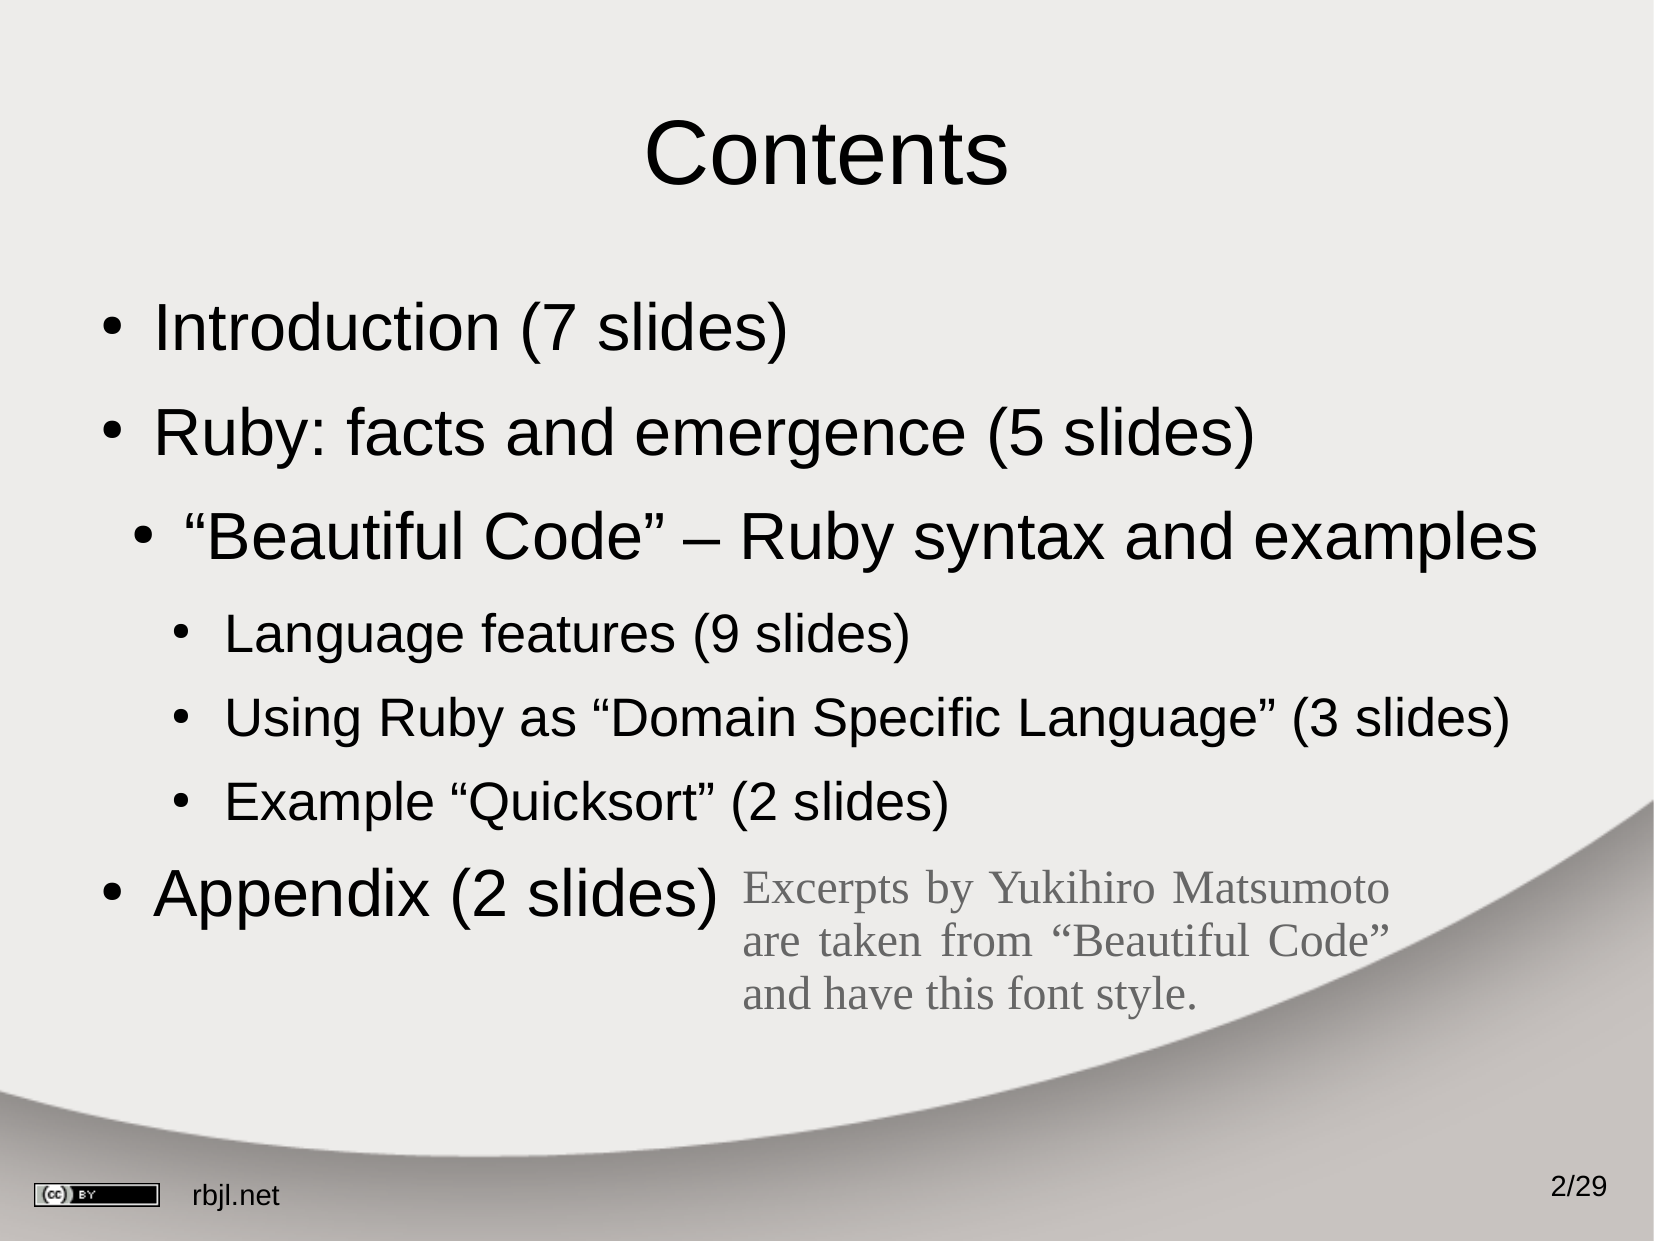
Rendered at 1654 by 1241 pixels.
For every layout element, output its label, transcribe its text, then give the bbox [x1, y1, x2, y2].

picture [0, 0, 1654, 1241]
title Contents [82, 49, 1571, 257]
text_box Excerpts by Yukihiro Matsumoto are taken from “Beautiful Code” and have this font style. [727, 853, 1407, 1028]
list Introduction (7 slides) Ruby: facts and emergence (5 slides) “Beautiful Code” – Ruby syntax and examples Language features (9 slides) Using Ruby as “Domain Specific Language” (3 slides) Example “Quicksort” (2 slides) Appendix (2 slides) [82, 290, 1571, 1109]
